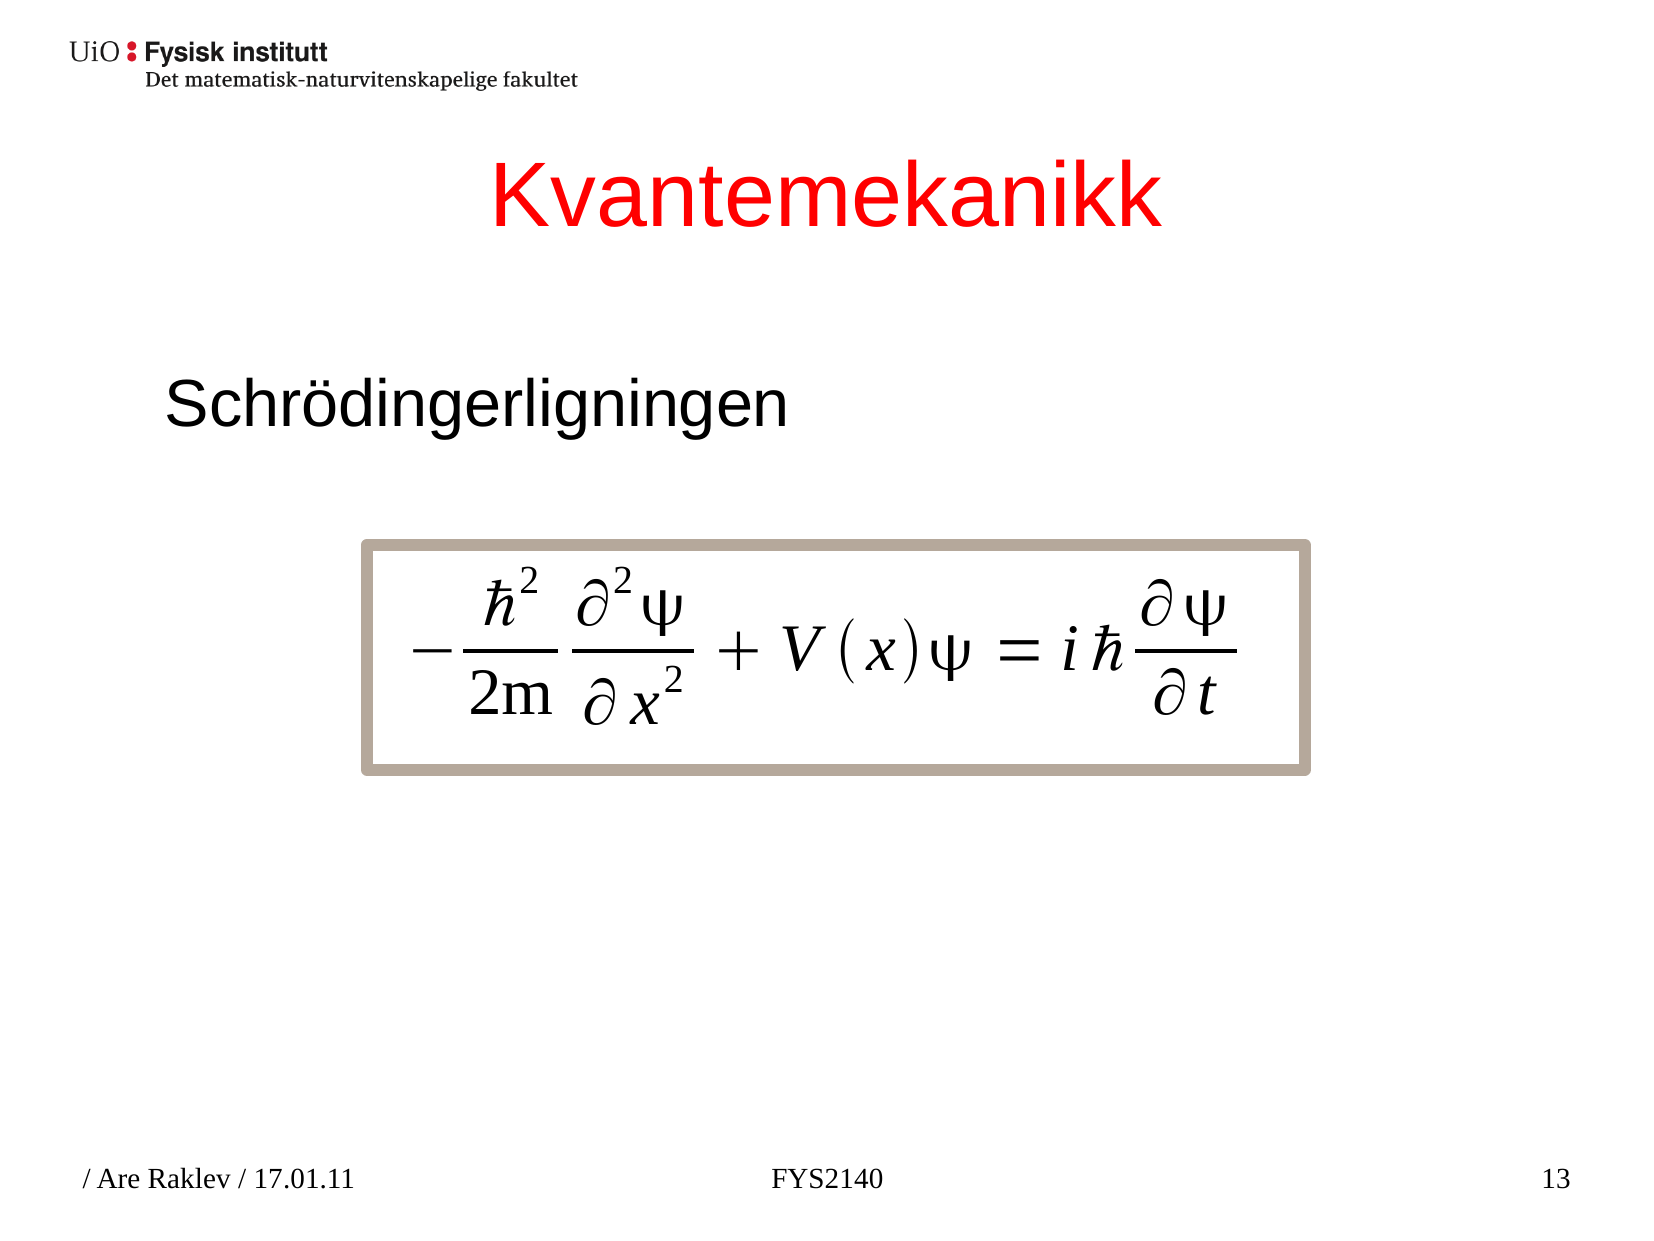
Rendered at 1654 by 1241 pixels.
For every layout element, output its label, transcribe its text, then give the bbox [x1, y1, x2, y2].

picture [68, 37, 581, 93]
chart [401, 556, 1247, 740]
title Kvantemekanikk [82, 90, 1571, 298]
text_box [367, 544, 1305, 770]
text_box Schrödingerligningen [150, 359, 966, 458]
